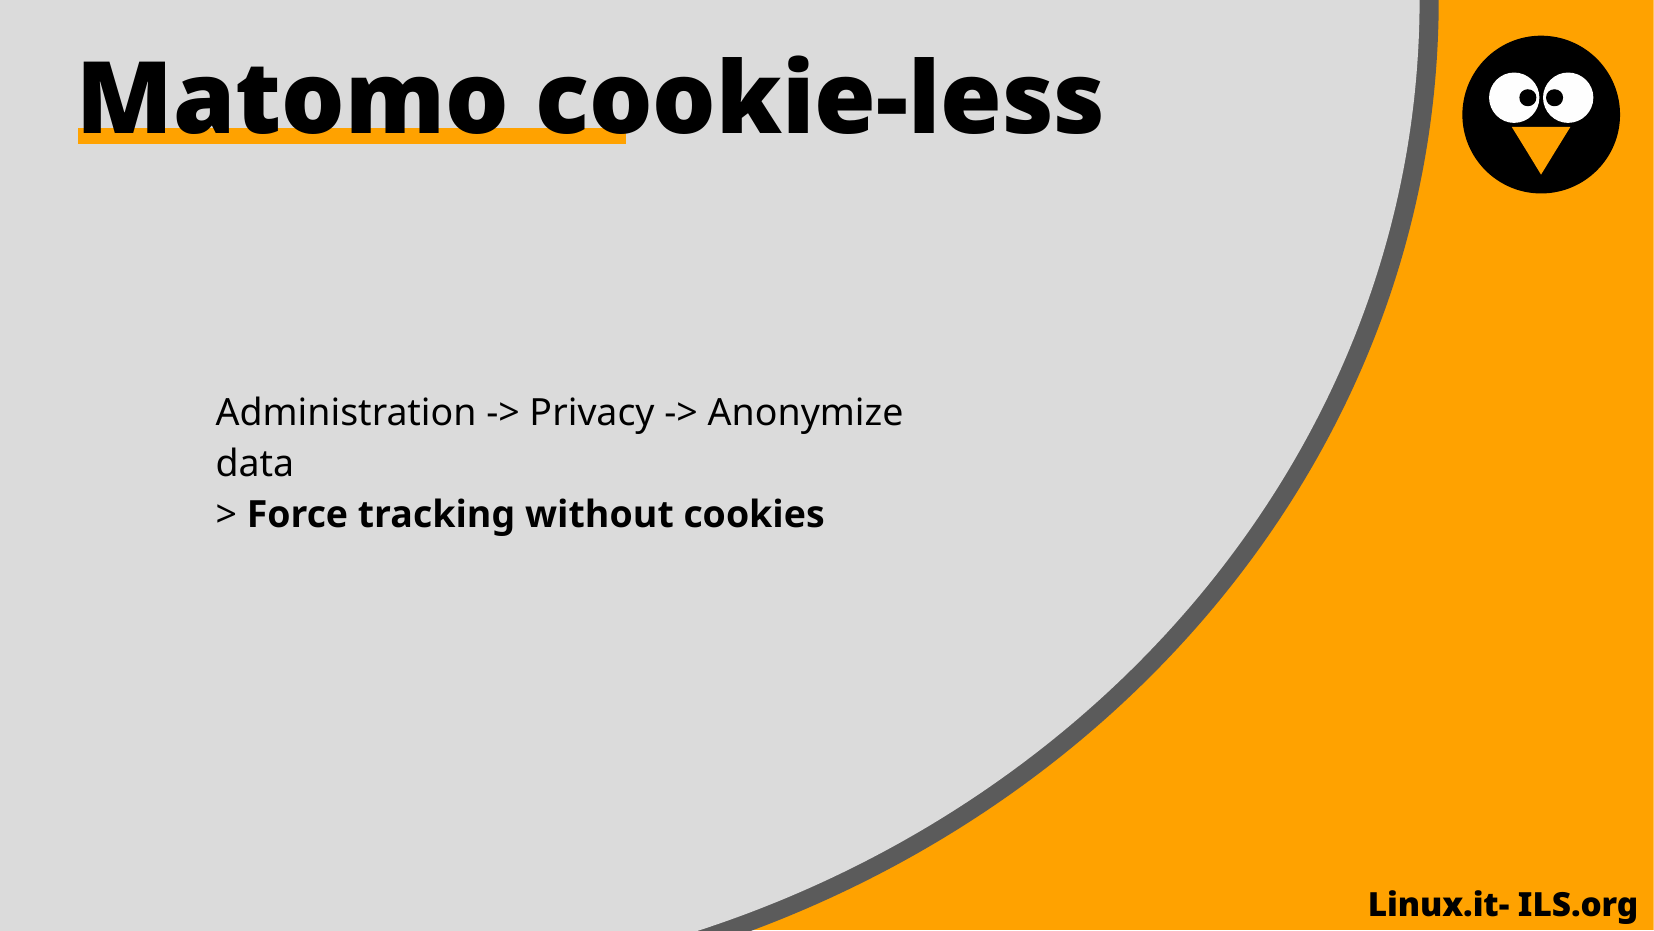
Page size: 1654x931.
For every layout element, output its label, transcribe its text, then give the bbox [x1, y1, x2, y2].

title Matomo cookie-less [76, 0, 1347, 209]
text_box Linux.it- ILS.org [1346, 874, 1654, 927]
text_box Administration -> Privacy -> Anonymize data > Force tracking without cookies [200, 377, 1004, 481]
